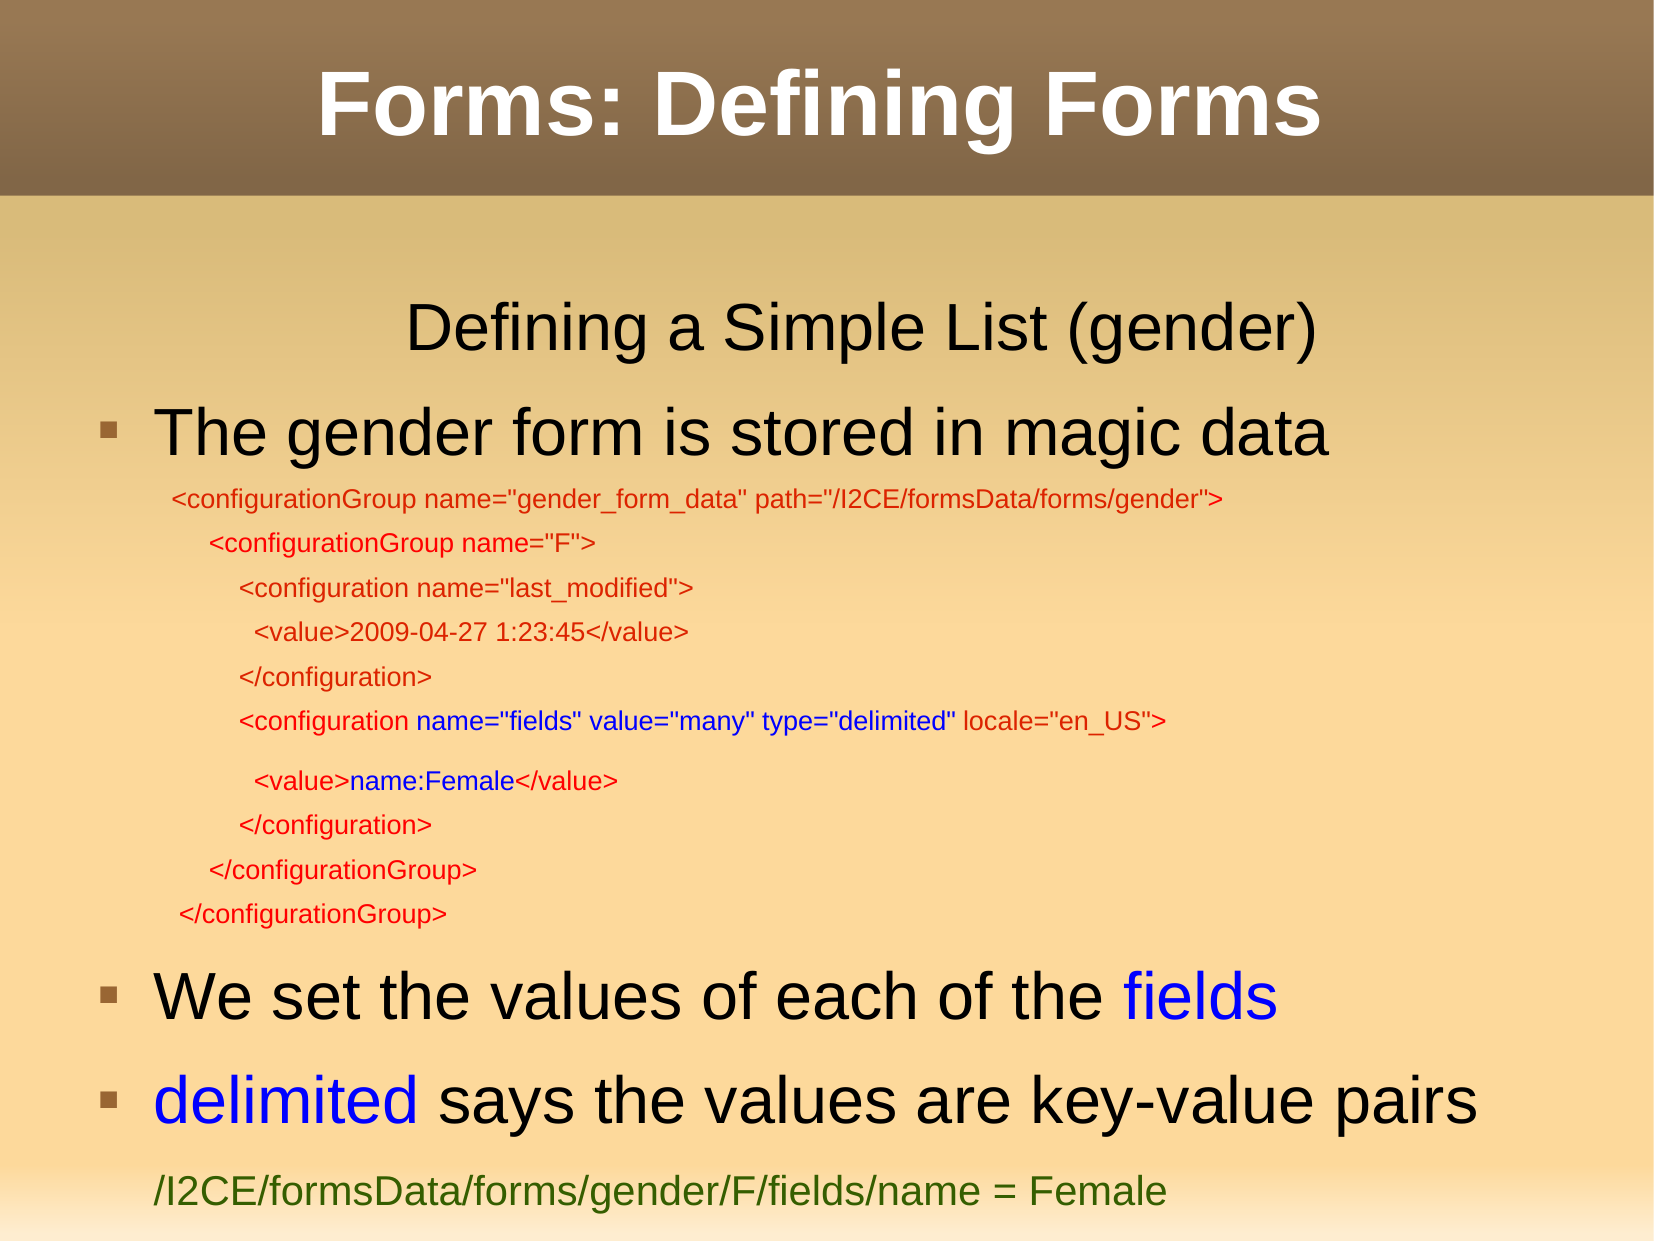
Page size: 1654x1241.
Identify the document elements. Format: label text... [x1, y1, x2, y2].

list Defining a Simple List (gender) The gender form is stored in magic data <configurationGroup name="gender_form_data" path="/I2CE/formsData/forms/gender"> <configurationGroup name="F"> <configuration name="last_modified"> <value>2009-04-27 1:23:45</value> </configuration> <configuration name="fields" value="many" type="delimited" locale="en_US"> <value>name:Female</value> </configuration> </configurationGroup> </configurationGroup> We set the values of each of the fields delimited says the values are key-value pairs /I2CE/formsData/forms/gender/F/fields/name = Female [82, 290, 1571, 1215]
picture [0, 0, 1654, 1241]
title Forms: Defining Forms [76, 7, 1565, 200]
